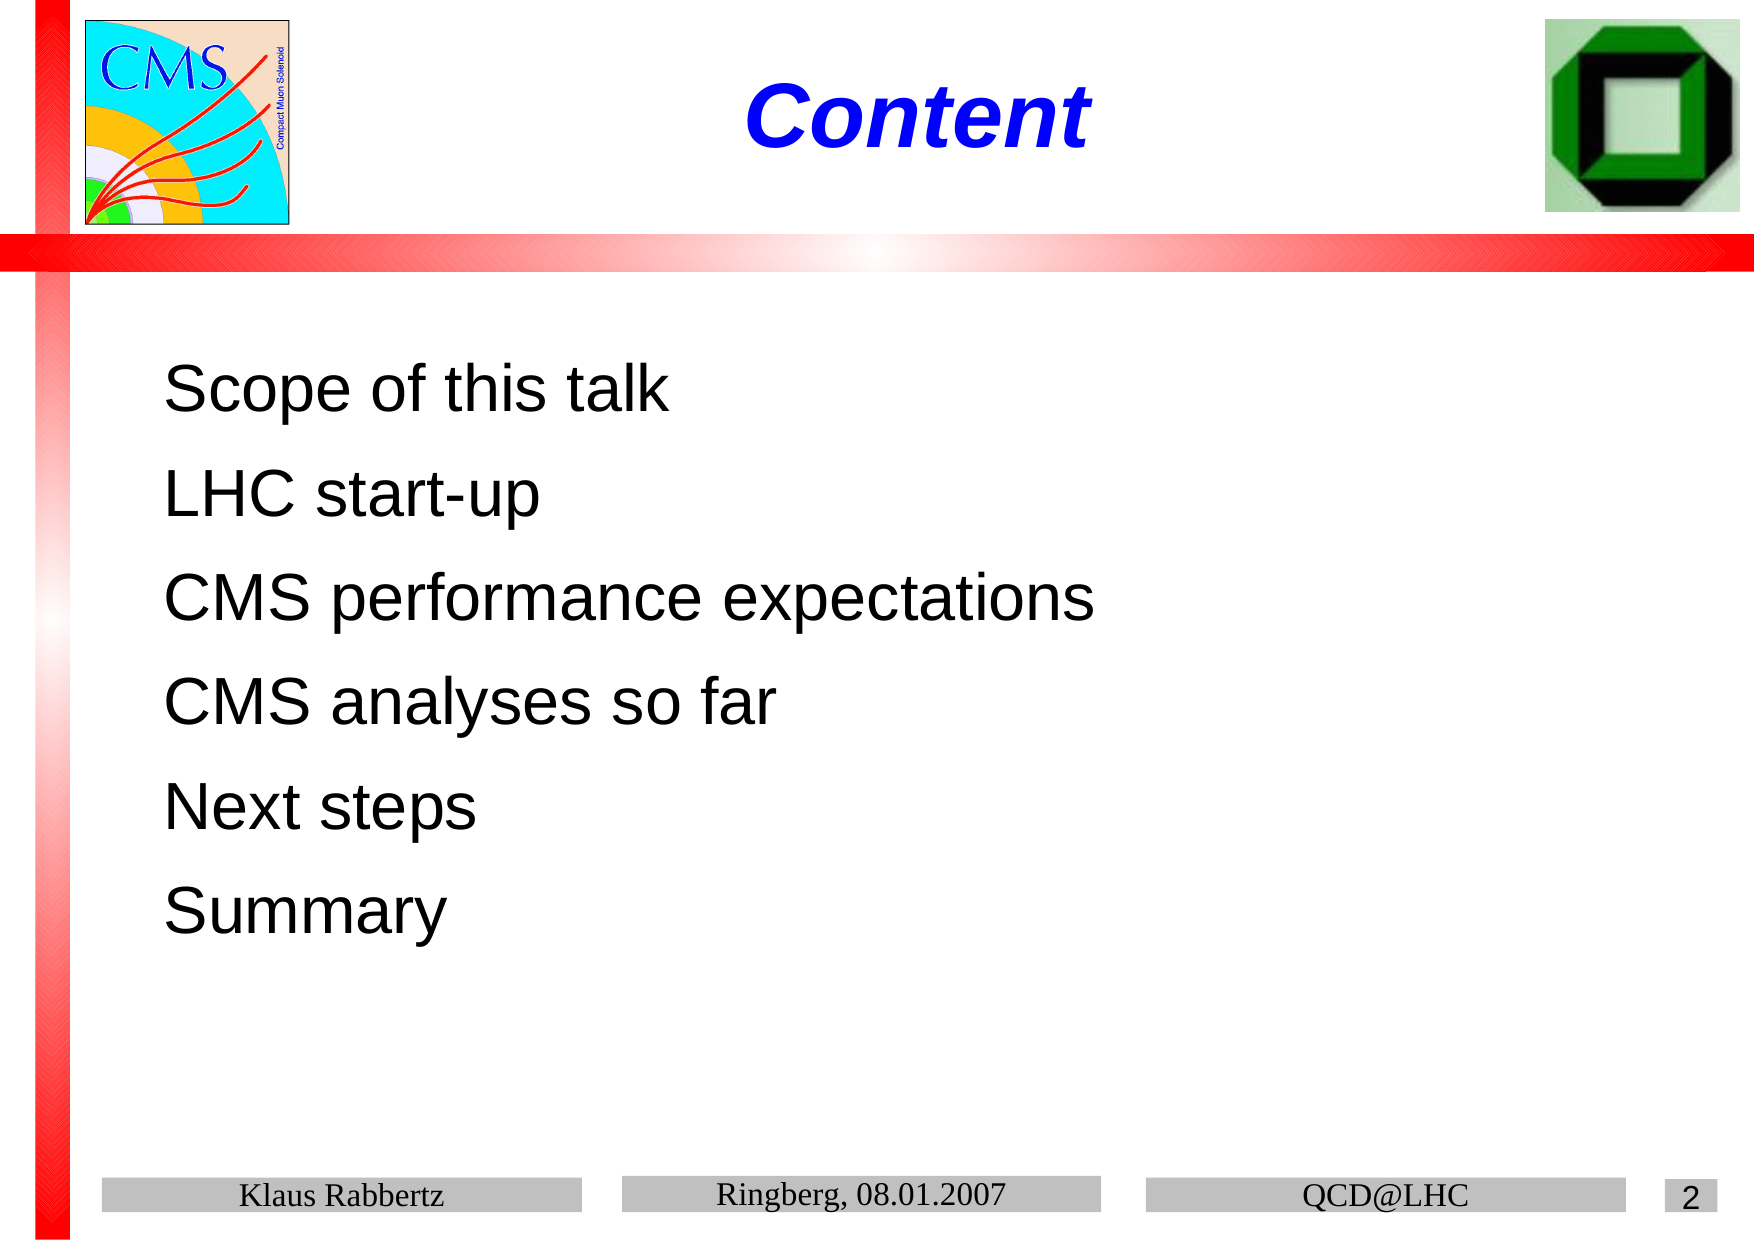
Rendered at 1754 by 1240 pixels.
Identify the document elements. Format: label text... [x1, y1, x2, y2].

list Scope of this talk LHC start-up CMS performance expectations CMS analyses so far Next steps Summary [151, 351, 1680, 1084]
title Content [317, 11, 1517, 219]
picture [1545, 19, 1740, 212]
picture [84, 19, 290, 225]
